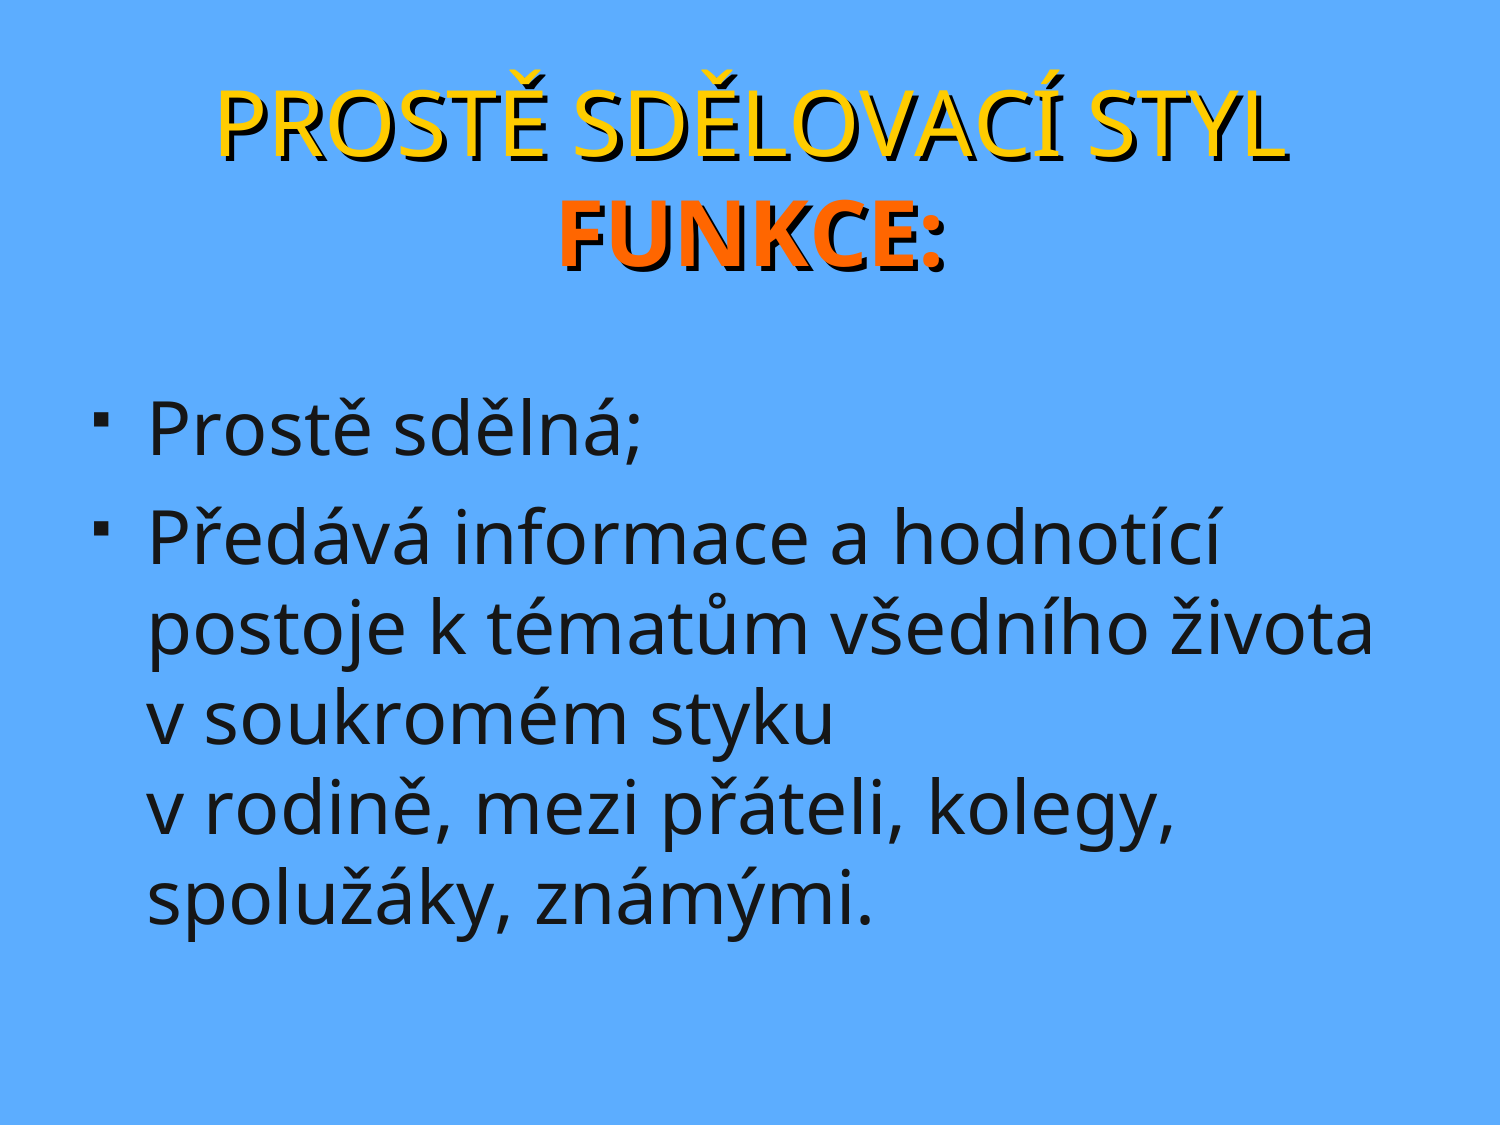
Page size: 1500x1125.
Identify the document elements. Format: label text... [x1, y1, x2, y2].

title PROSTĚ SDĚLOVACÍ STYL FUNKCE: [75, 57, 1426, 293]
list Prostě sdělná; Předává informace a hodnotící postoje k tématům všedního života v soukromém styku v rodině, mezi přáteli, kolegy, spolužáky, známými. [75, 373, 1426, 1125]
